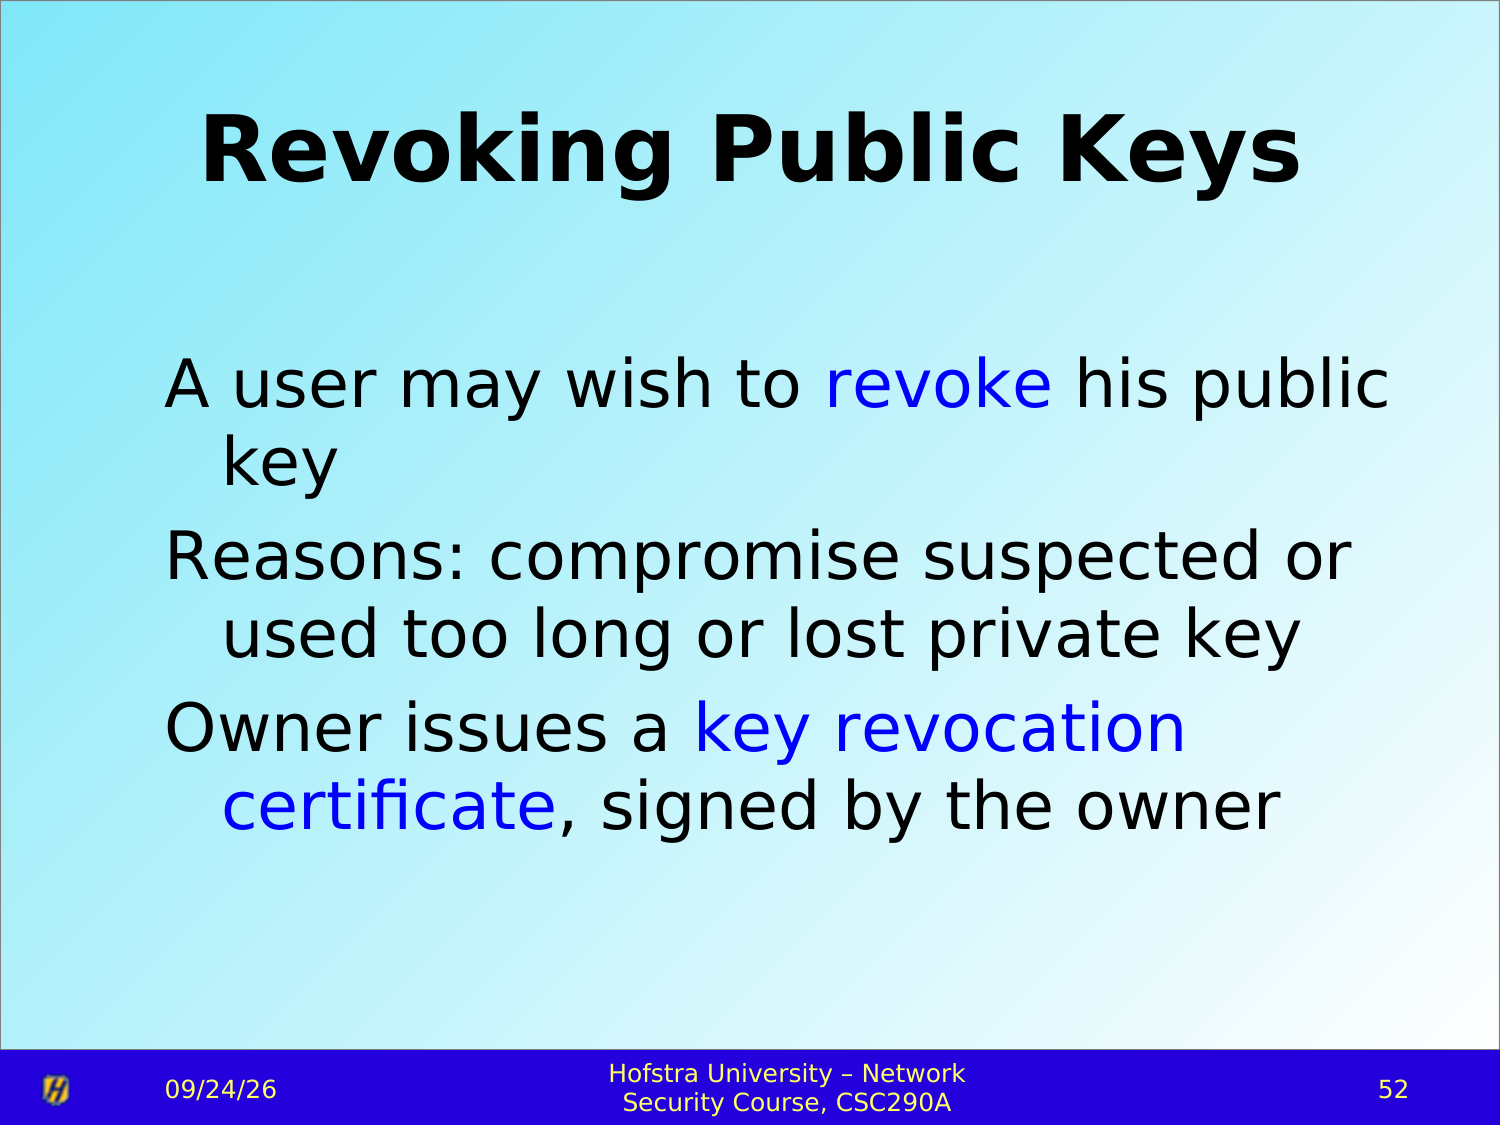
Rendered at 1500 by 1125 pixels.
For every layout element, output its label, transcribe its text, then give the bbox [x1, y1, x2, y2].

picture [37, 1072, 76, 1110]
title Revoking Public Keys [112, 85, 1391, 212]
list A user may wish to revoke his public key Reasons: compromise suspected or used too long or lost private key Owner issues a key revocation certificate, signed by the owner [150, 337, 1426, 1013]
